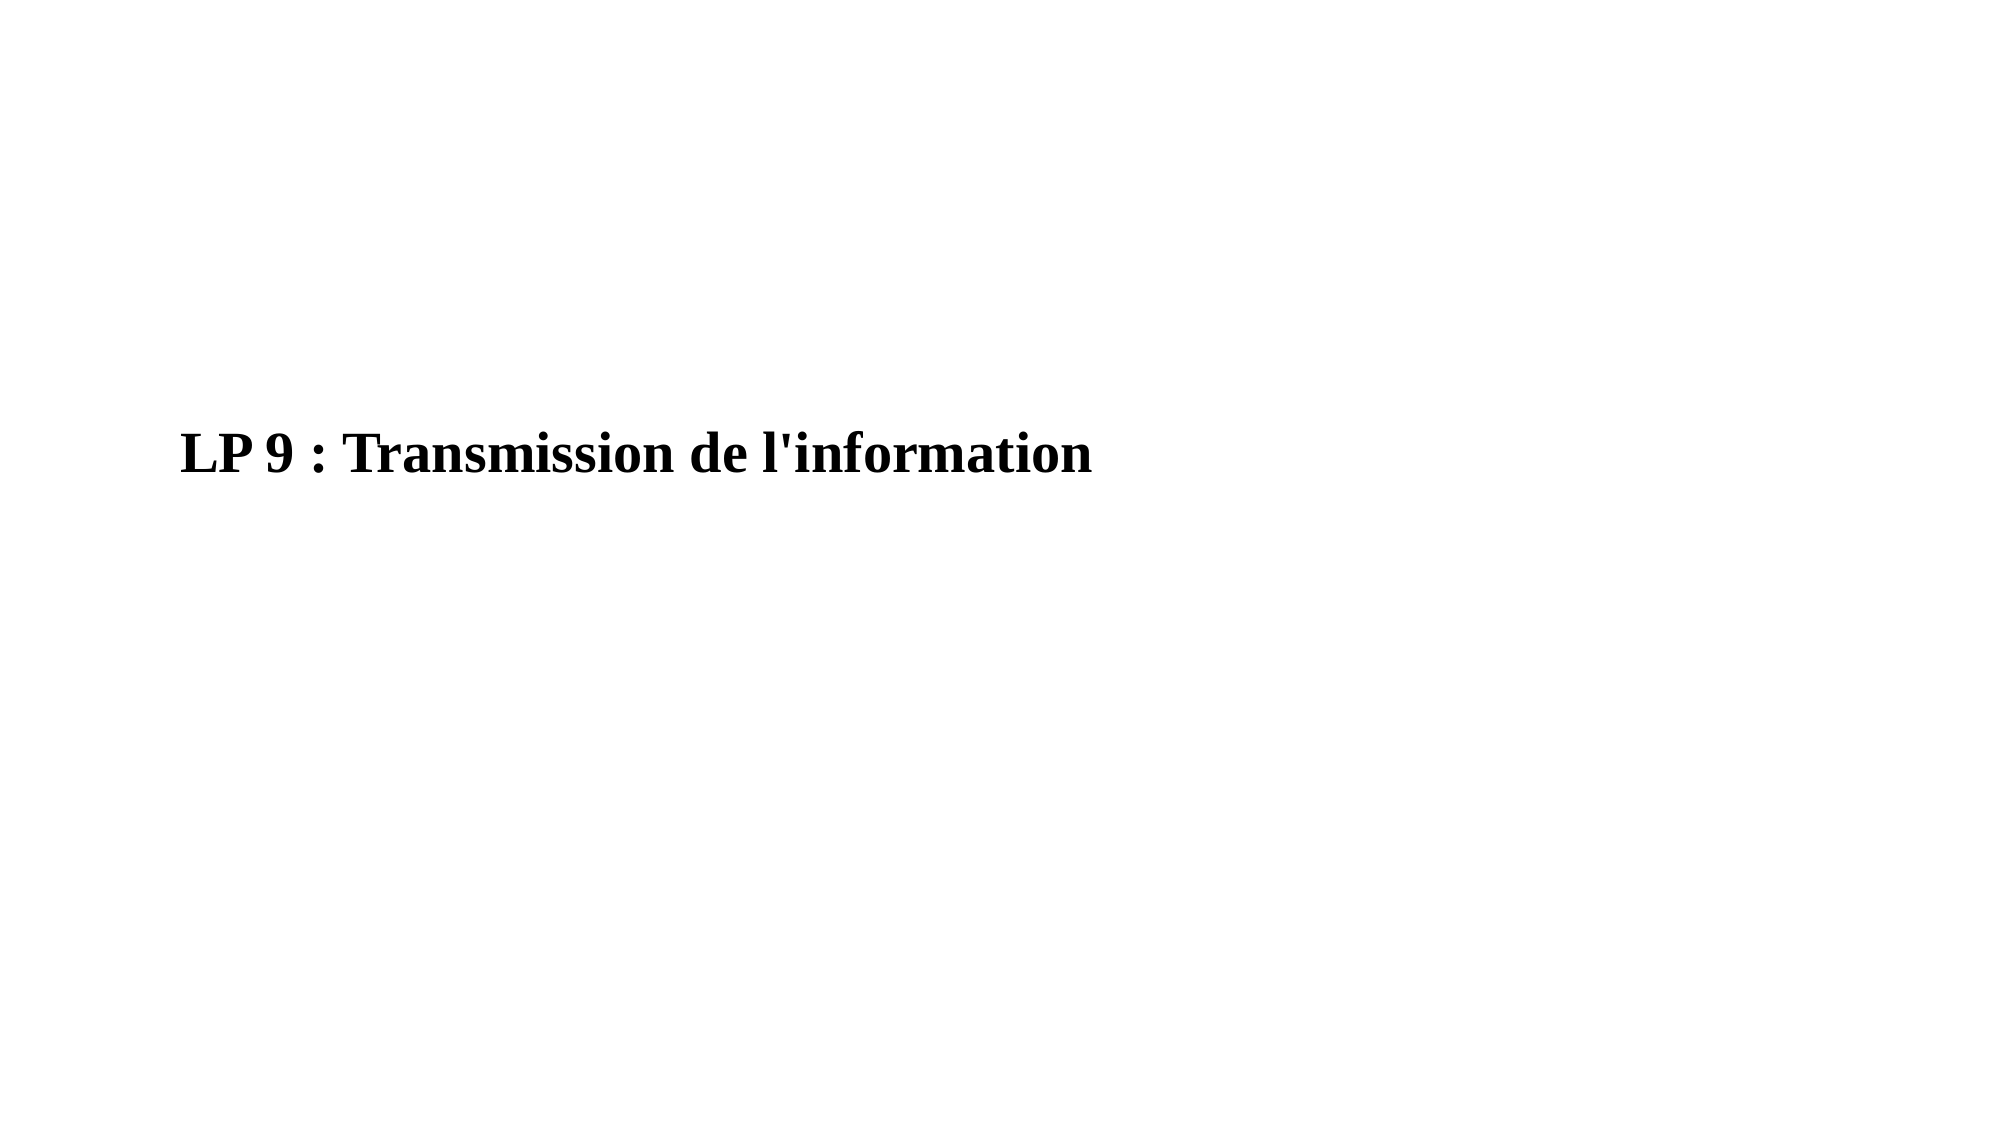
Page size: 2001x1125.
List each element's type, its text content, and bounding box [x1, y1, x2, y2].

text_box LP 9 : Transmission de l'information [165, 413, 1406, 626]
